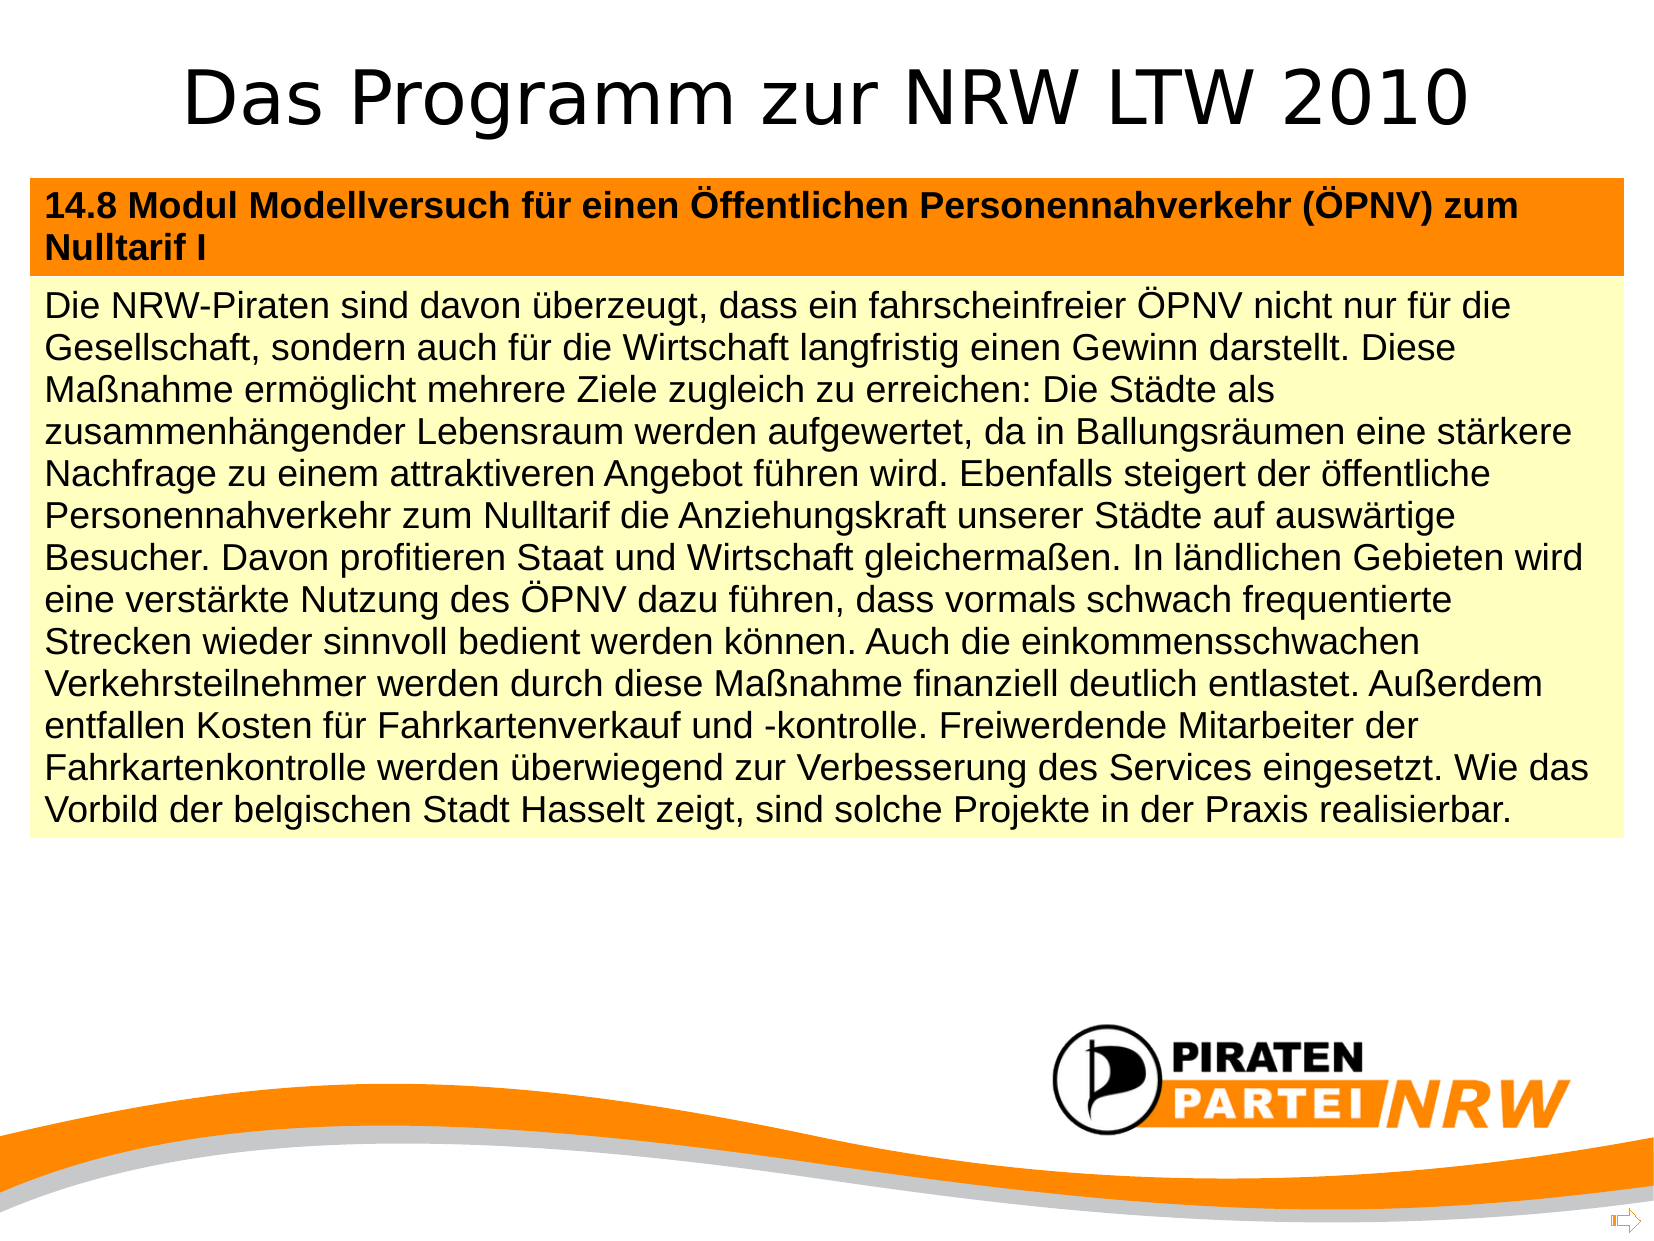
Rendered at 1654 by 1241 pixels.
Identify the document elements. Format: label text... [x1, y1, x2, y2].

picture [1045, 1021, 1579, 1140]
title Das Programm zur NRW LTW 2010 [82, 54, 1571, 143]
table_cell Die NRW-Piraten sind davon überzeugt, dass ein fahrscheinfreier ÖPNV nicht nur für die Gesellschaft, sondern auch für die Wirtschaft langfristig einen Gewinn darstellt. Diese Maßnahme ermöglicht mehrere Ziele zugleich zu erreichen: Die Städte als zusammenhängender Lebensraum werden aufgewertet, da in Ballungsräumen eine stärkere Nachfrage zu einem attraktiveren Angebot führen wird. Ebenfalls steigert der öffentliche Personennahverkehr zum Nulltarif die Anziehungskraft unserer Städte auf auswärtige Besucher. Davon profitieren Staat und Wirtschaft gleichermaßen. In ländlichen Gebieten wird eine verstärkte Nutzung des ÖPNV dazu führen, dass vormals schwach frequentierte Strecken wieder sinnvoll bedient werden können. Auch die einkommensschwachen Verkehrsteilnehmer werden durch diese Maßnahme finanziell deutlich entlastet. Außerdem entfallen Kosten für Fahrkartenverkauf und -kontrolle. Freiwerdende Mitarbeiter der Fahrkartenkontrolle werden überwiegend zur Verbesserung des Services eingesetzt. Wie das Vorbild der belgischen Stadt Hasselt zeigt, sind solche Projekte in der Praxis realisierbar. [30, 277, 1624, 838]
table_header 14.8 Modul Modellversuch für einen Öffentlichen Personennahverkehr (ÖPNV) zum Nulltarif I [30, 178, 1624, 276]
